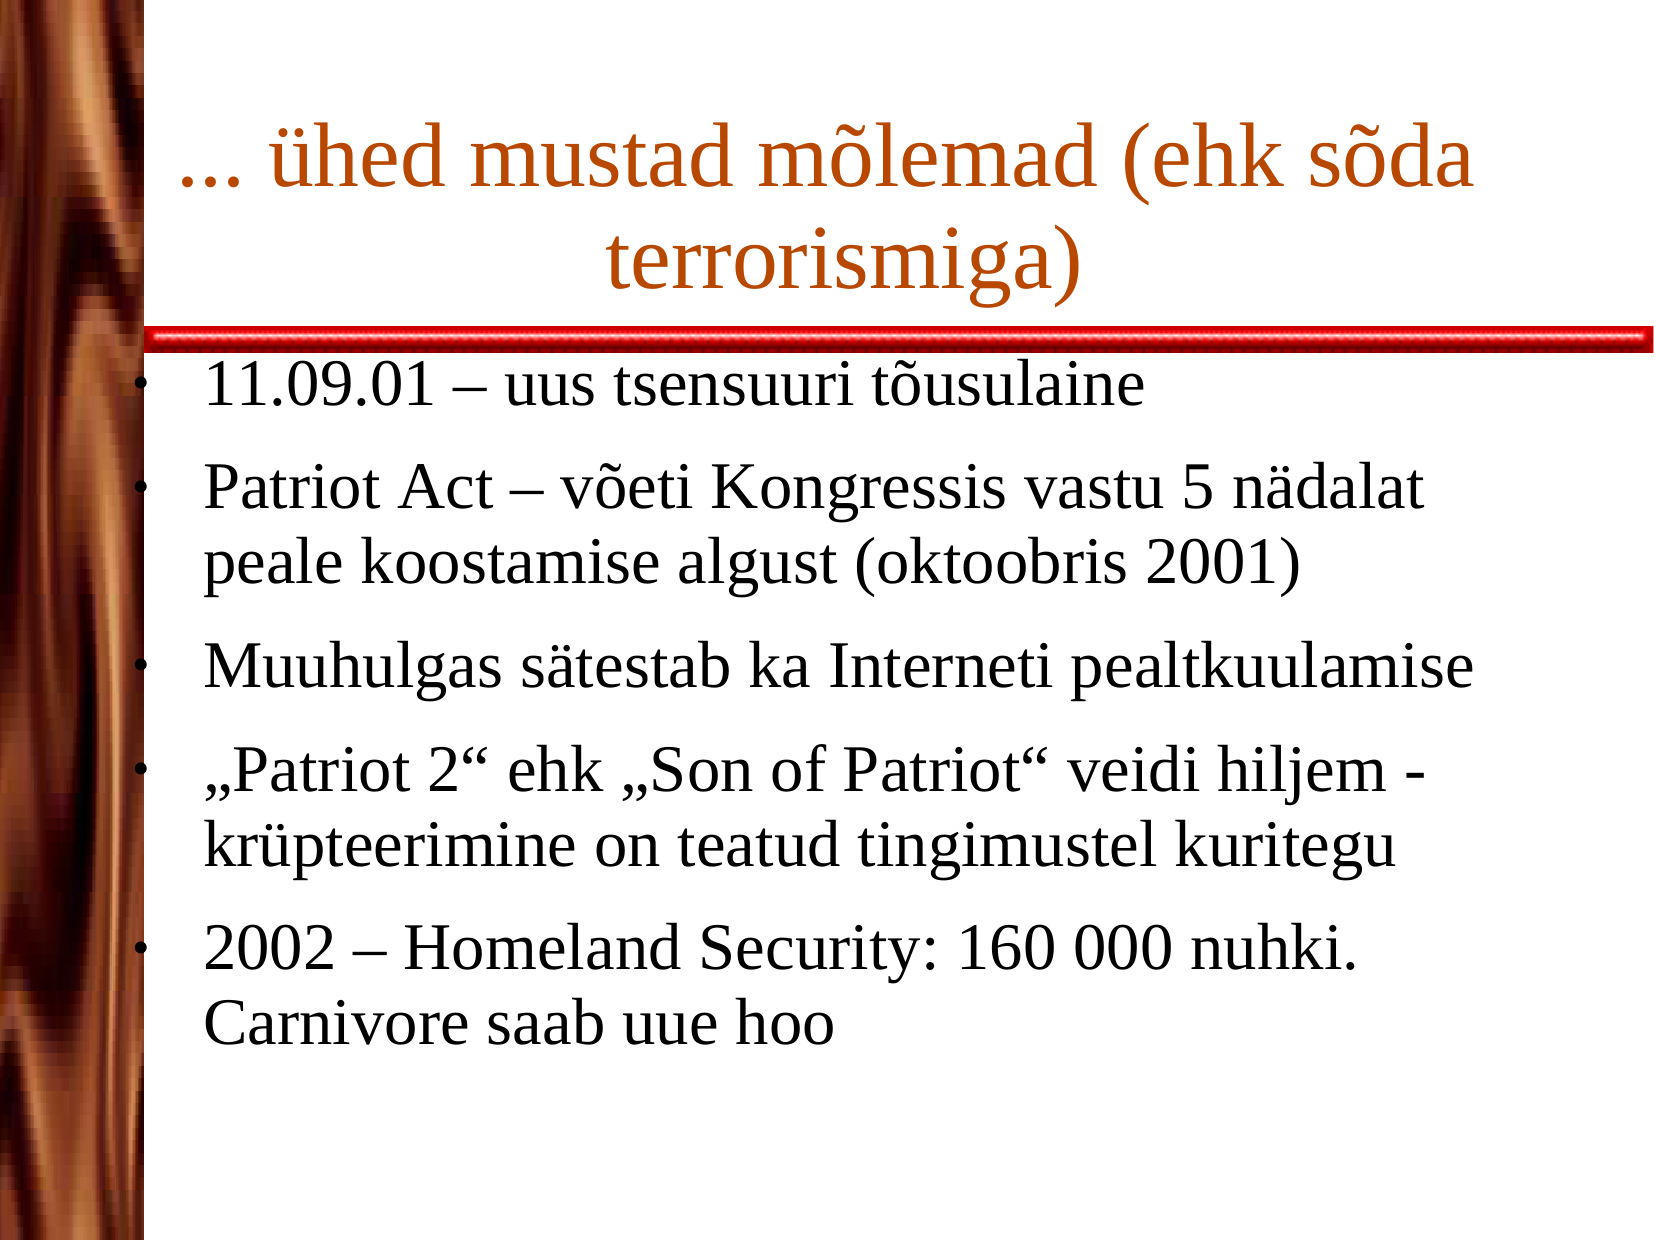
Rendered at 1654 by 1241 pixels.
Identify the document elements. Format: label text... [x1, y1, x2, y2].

picture [0, 0, 1654, 1240]
list 11.09.01 – uus tsensuuri tõusulaine Patriot Act – võeti Kongressis vastu 5 nädalat peale koostamise algust (oktoobris 2001) Muuhulgas sätestab ka Interneti pealtkuulamise „Patriot 2“ ehk „Son of Patriot“ veidi hiljem - krüpteerimine on teatud tingimustel kuritegu 2002 – Homeland Security: 160 000 nuhki. Carnivore saab uue hoo [121, 344, 1533, 1126]
title ... ühed mustad mõlemad (ehk sõda terrorismiga) [121, 98, 1533, 314]
